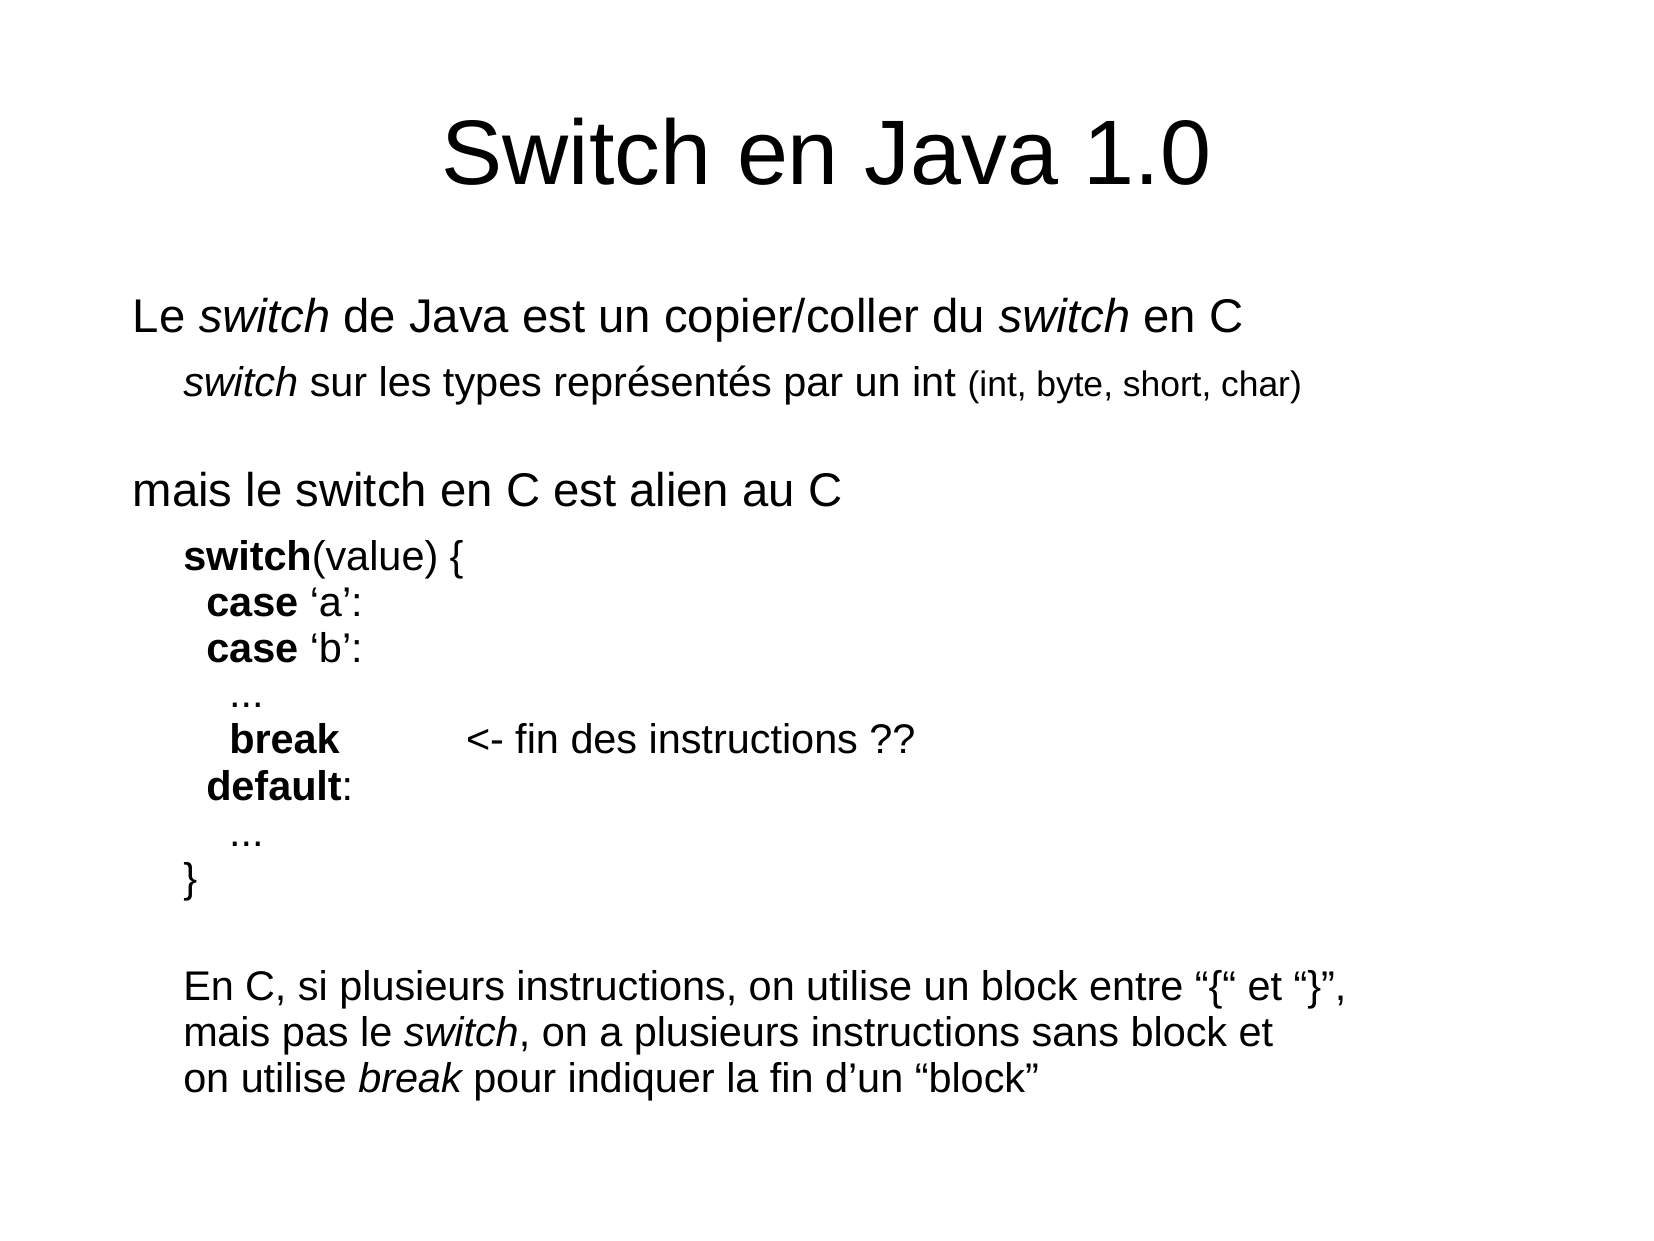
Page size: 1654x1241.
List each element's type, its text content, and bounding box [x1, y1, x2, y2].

title Switch en Java 1.0 [82, 49, 1571, 257]
list Le switch de Java est un copier/coller du switch en C switch sur les types représentés par un int (int, byte, short, char) mais le switch en C est alien au C switch(value) { case ‘a’: case ‘b’: ... break <- fin des instructions ?? default: ... } En C, si plusieurs instructions, on utilise un block entre “{“ et “}”, mais pas le switch, on a plusieurs instructions sans block et on utilise break pour indiquer la fin d’un “block” [82, 290, 1571, 1156]
